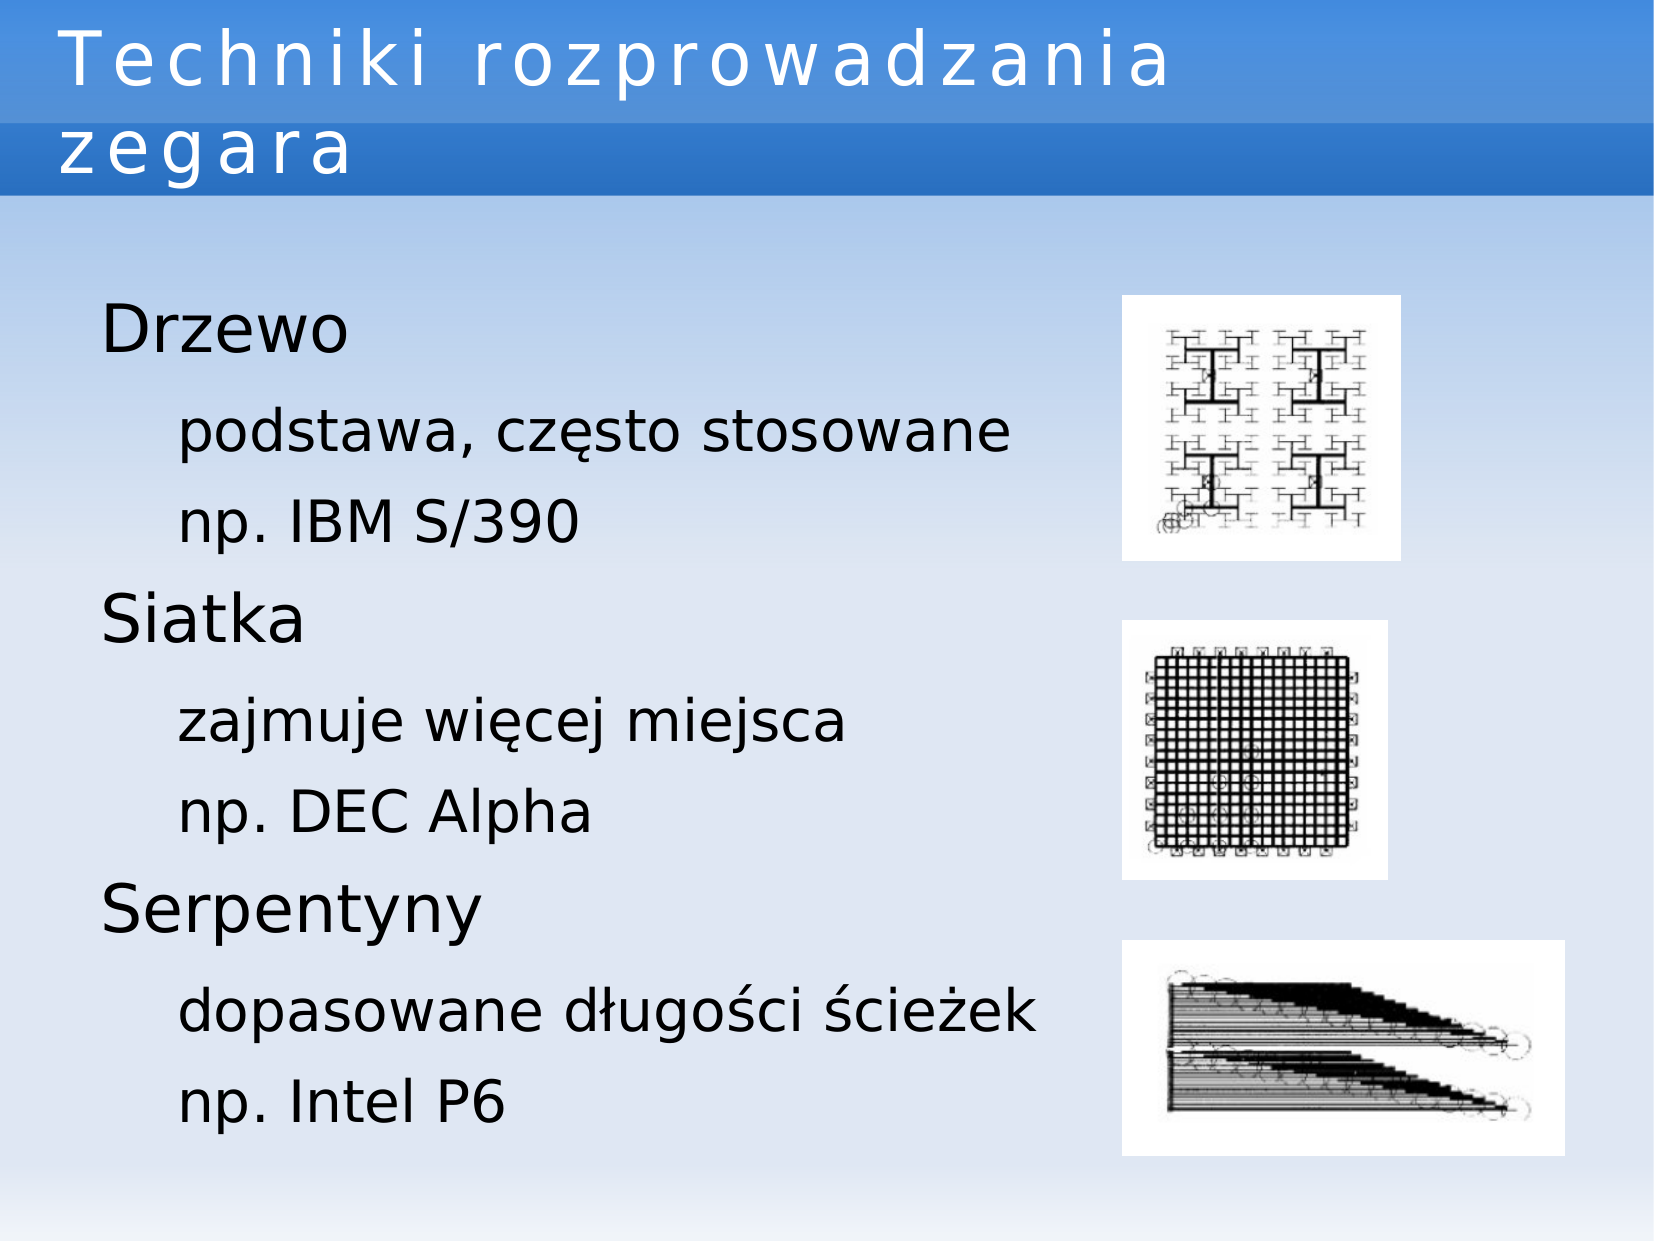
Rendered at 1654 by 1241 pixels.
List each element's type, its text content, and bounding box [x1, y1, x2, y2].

list Drzewo podstawa, często stosowane np. IBM S/390 Siatka zajmuje więcej miejsca np. DEC Alpha Serpentyny dopasowane długości ścieżek np. Intel P6 [82, 290, 1571, 1137]
picture [0, 0, 1654, 1241]
title Techniki rozprowadzania zegara [59, 16, 1270, 191]
